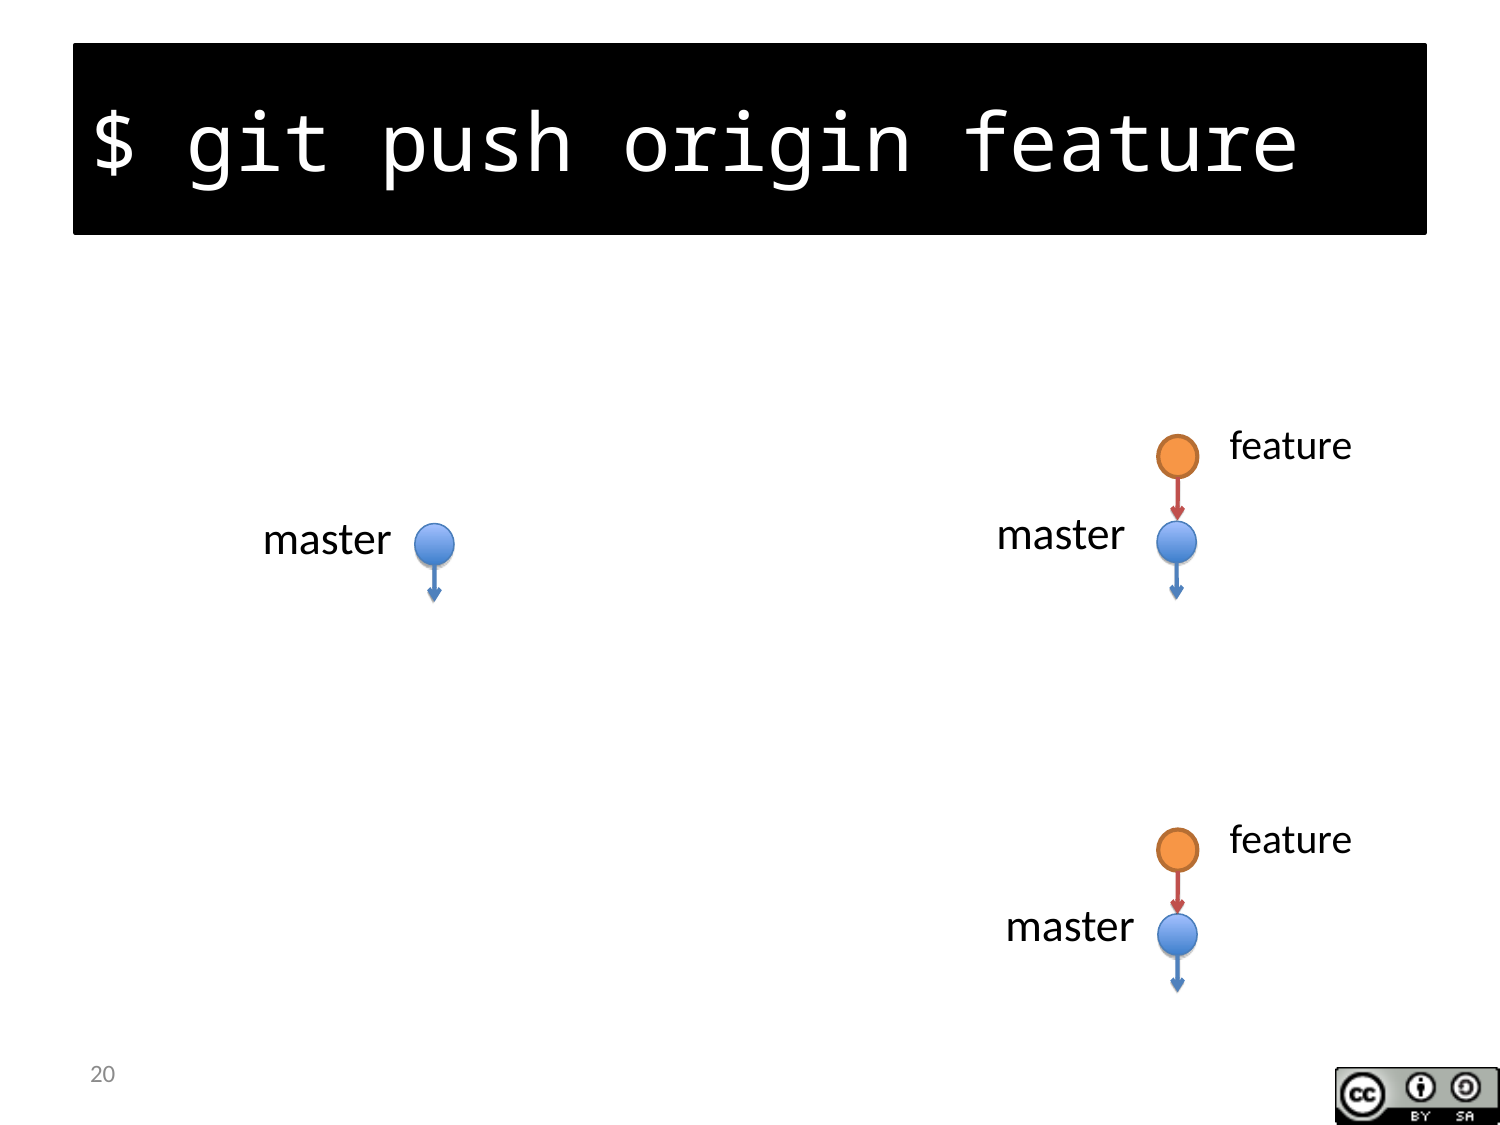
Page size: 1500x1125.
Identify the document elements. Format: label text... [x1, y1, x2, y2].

text_box [1167, 914, 1198, 955]
text_box master [974, 887, 1167, 958]
slide_number <number> [75, 1042, 425, 1103]
text_box [1158, 829, 1194, 871]
text_box feature [1194, 804, 1387, 870]
text_box master [231, 501, 424, 572]
text_box [1158, 435, 1194, 477]
text_box [1158, 521, 1197, 563]
picture [1335, 1067, 1500, 1125]
text_box master [965, 496, 1158, 566]
text_box [414, 523, 455, 565]
text_box feature [1194, 410, 1387, 476]
title $ git push origin feature [75, 45, 1425, 233]
